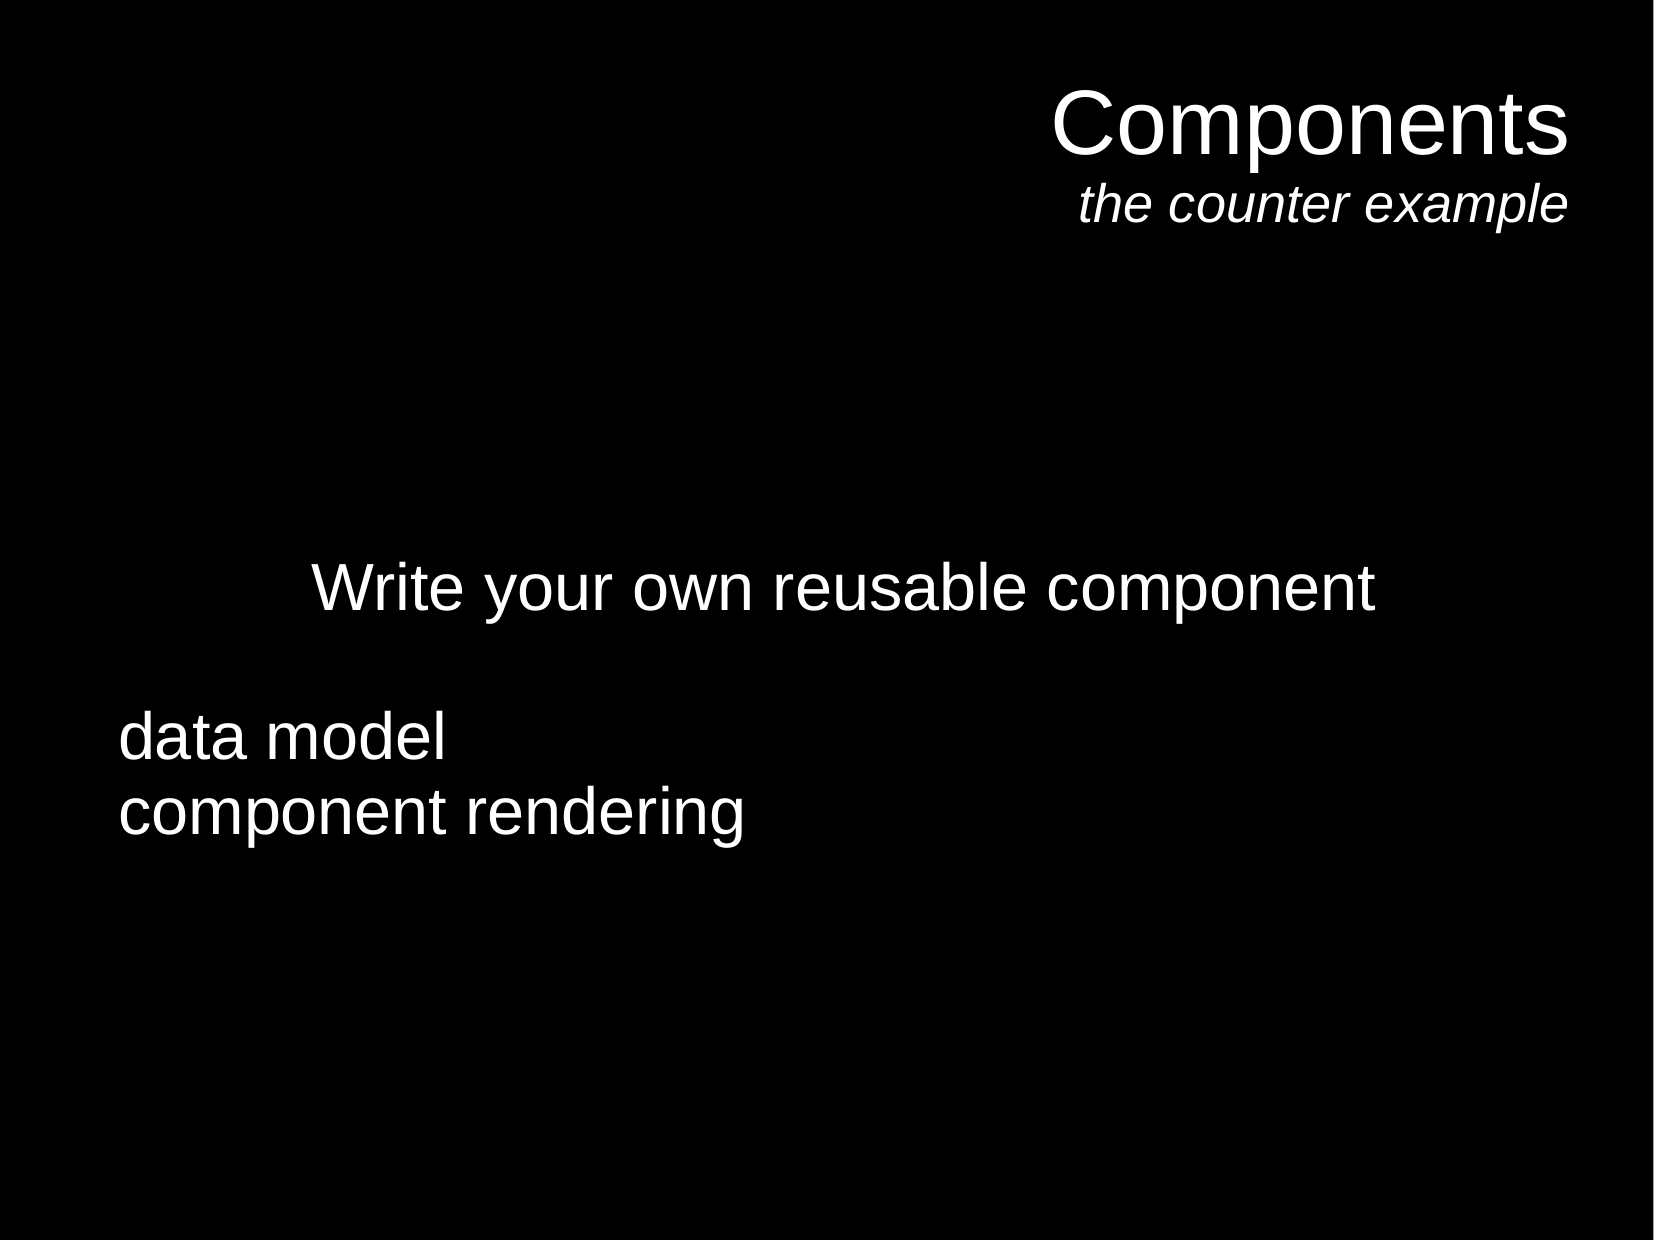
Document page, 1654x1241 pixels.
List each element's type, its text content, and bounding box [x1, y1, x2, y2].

title Components the counter example [82, 49, 1571, 257]
subtitle Write your own reusable component data model component rendering [82, 297, 1571, 1102]
